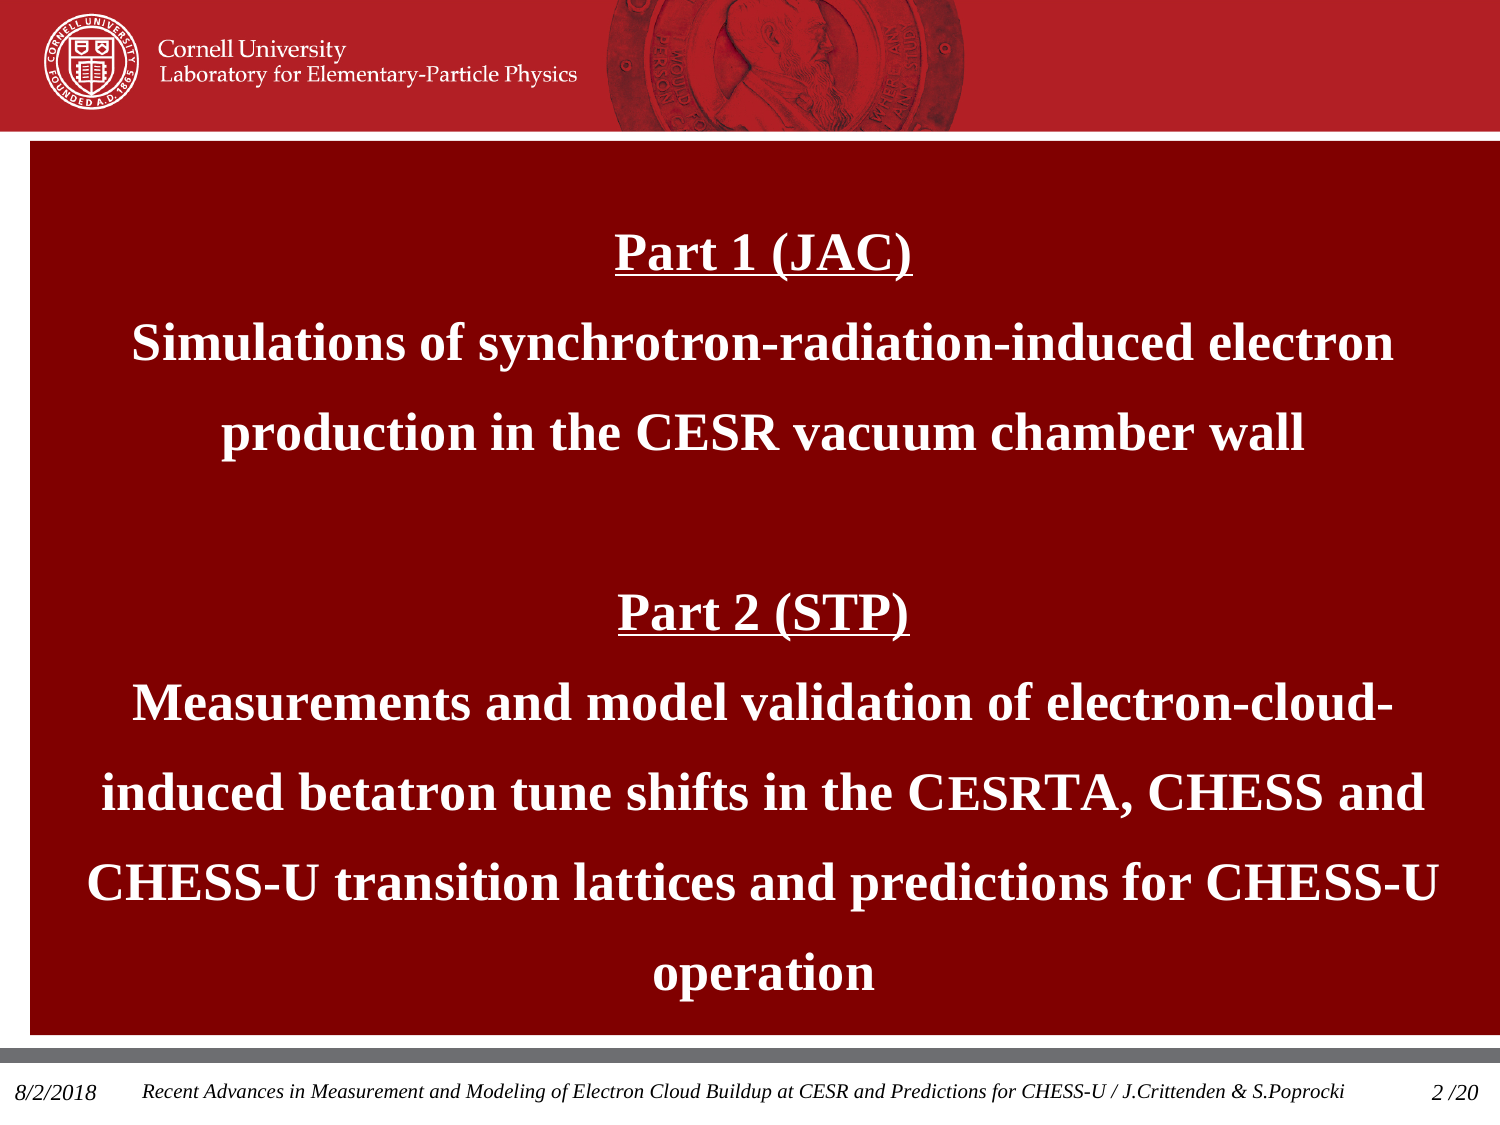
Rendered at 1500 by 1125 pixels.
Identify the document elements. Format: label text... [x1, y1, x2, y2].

text_box Part 1 (JAC) Simulations of synchrotron-radiation-induced electron production in the CESR vacuum chamber wall Part 2 (STP) Measurements and model validation of electron-cloud- induced betatron tune shifts in the CESRTA, CHESS and CHESS-U transition lattices and predictions for CHESS-U operation [70, 149, 1458, 1045]
picture [0, 0, 1500, 132]
text_box [30, 140, 1500, 1036]
